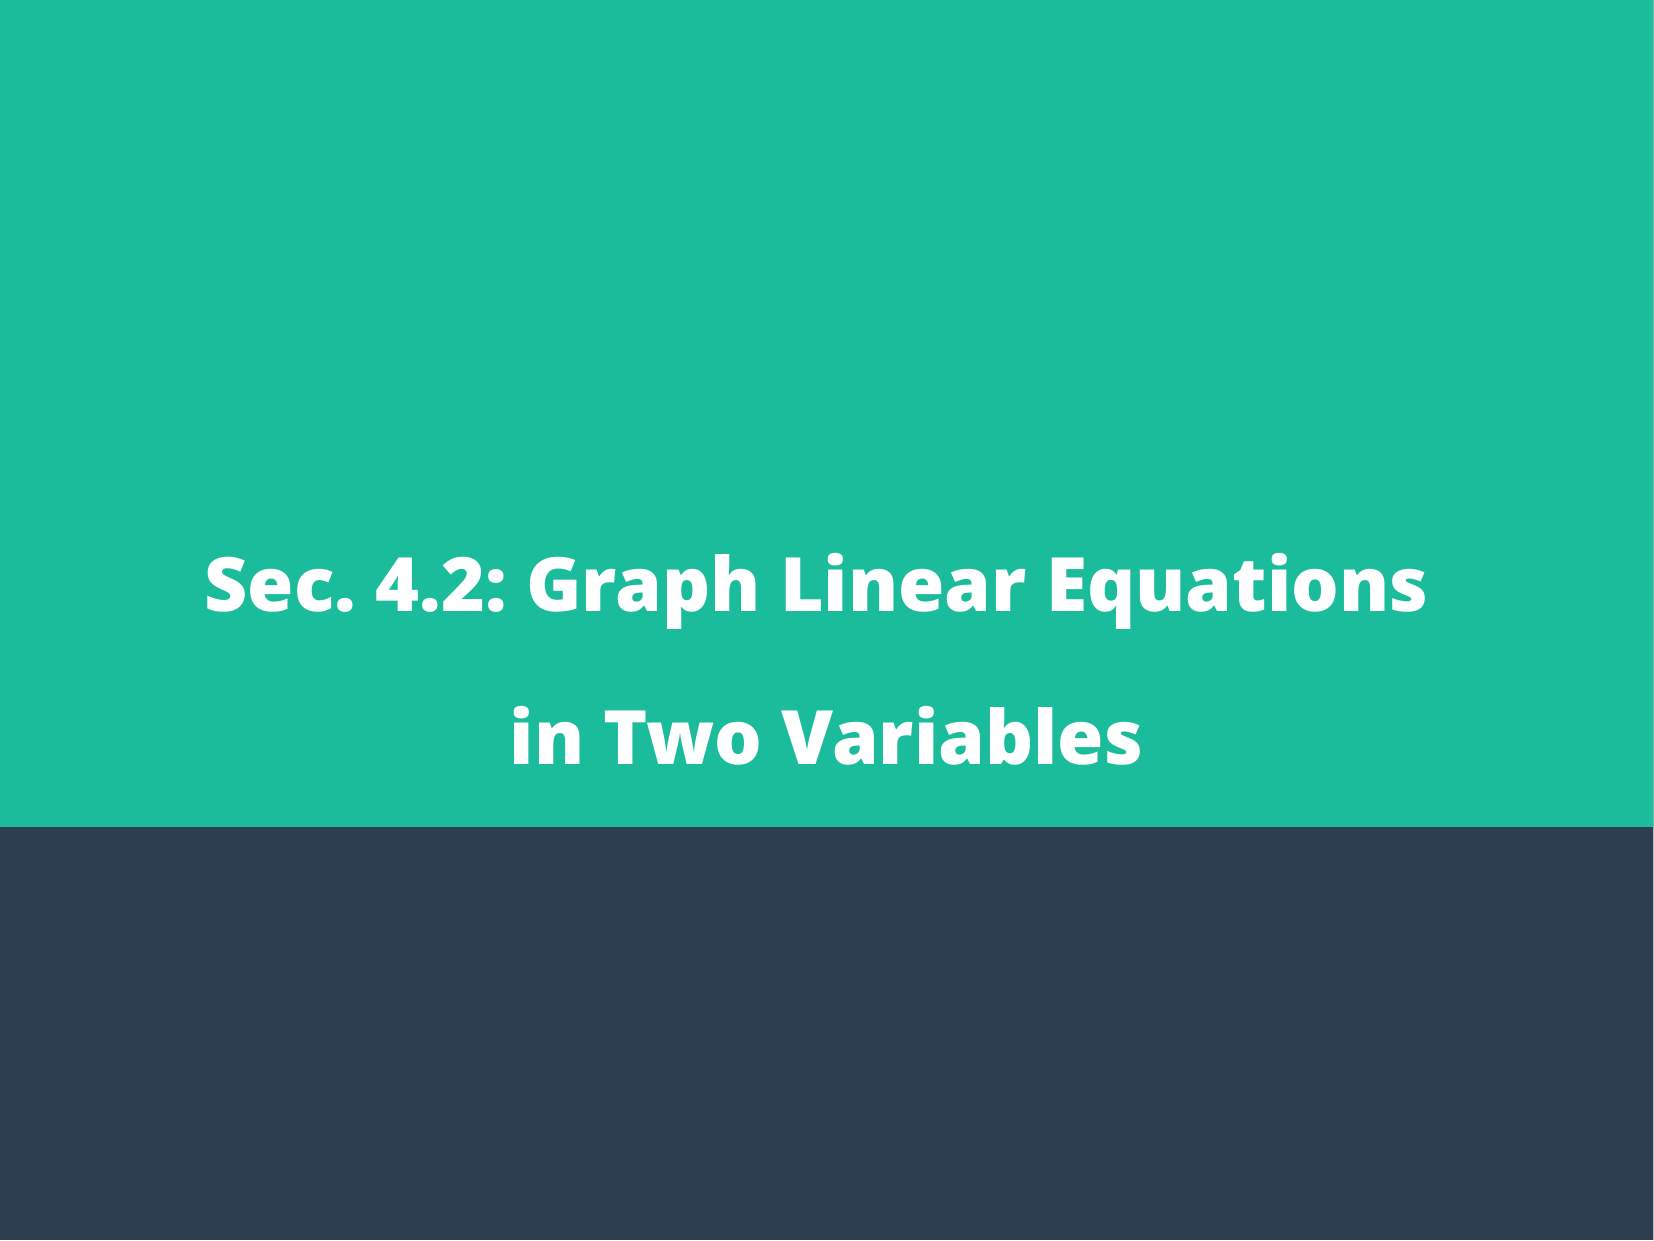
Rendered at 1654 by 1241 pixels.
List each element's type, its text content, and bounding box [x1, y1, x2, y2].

title Sec. 4.2: Graph Linear Equations in Two Variables [59, 480, 1595, 778]
